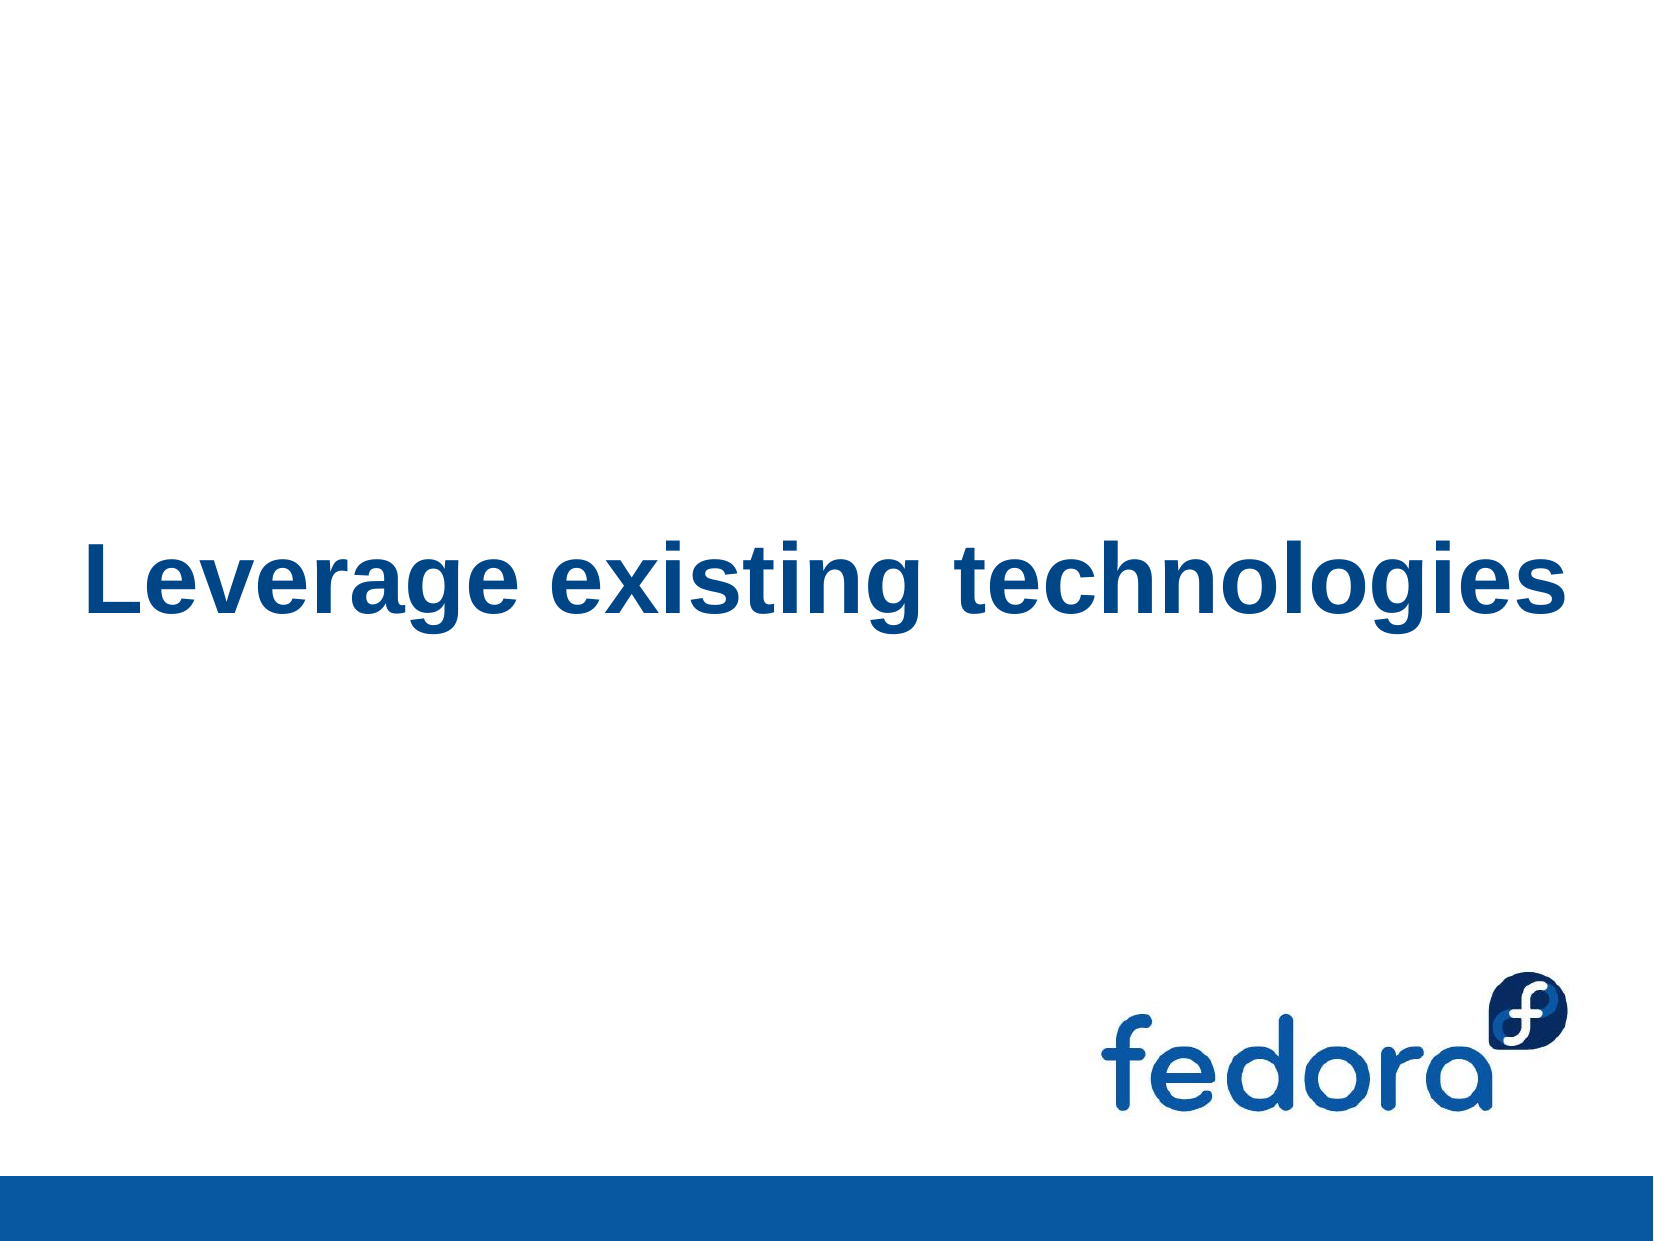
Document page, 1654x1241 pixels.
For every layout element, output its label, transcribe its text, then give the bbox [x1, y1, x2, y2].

picture [0, 1176, 1653, 1241]
title Leverage existing technologies [82, 49, 1571, 1109]
picture [1087, 959, 1576, 1125]
